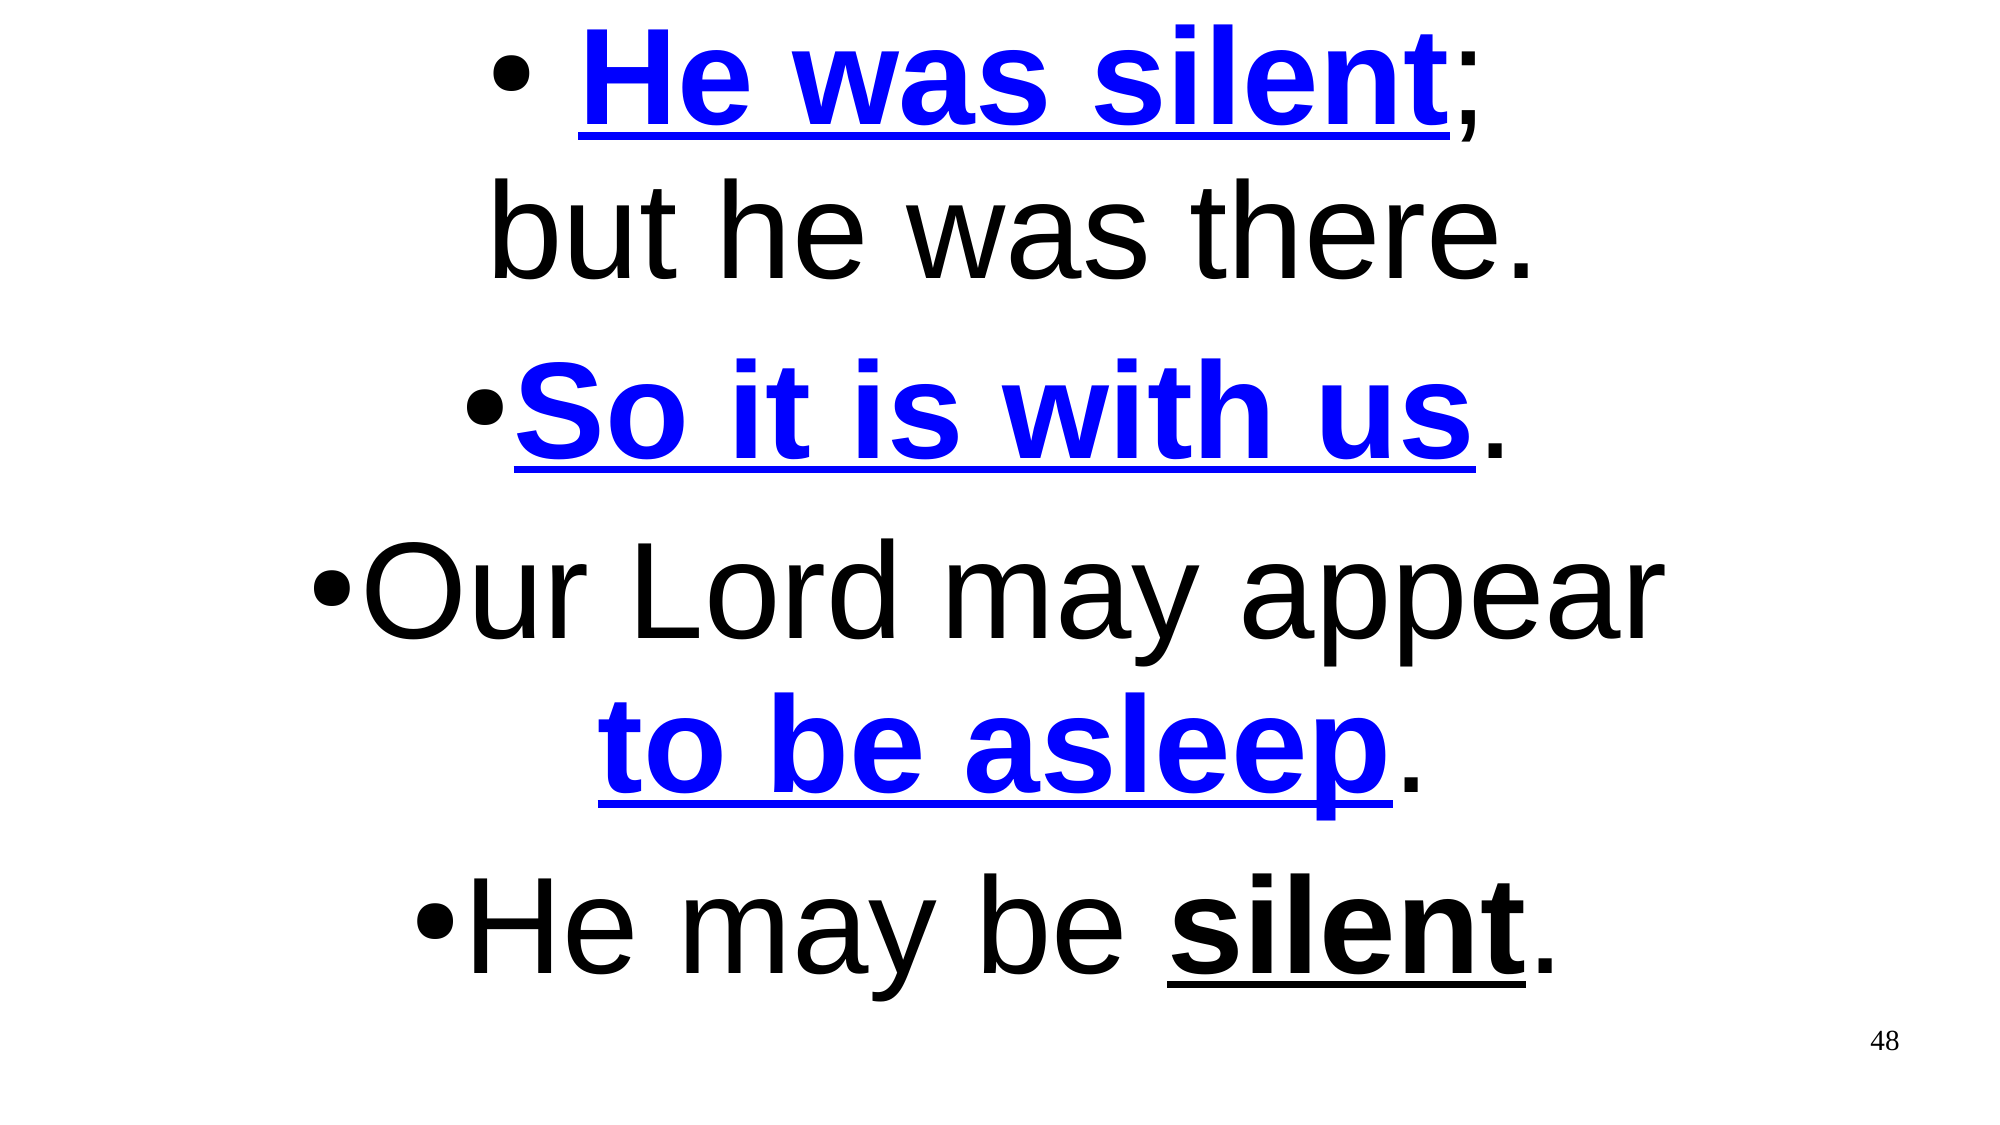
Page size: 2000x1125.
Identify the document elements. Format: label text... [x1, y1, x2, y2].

list He was silent; but he was there. So it is with us. Our Lord may appear to be asleep. He may be silent. [0, 0, 1996, 1123]
